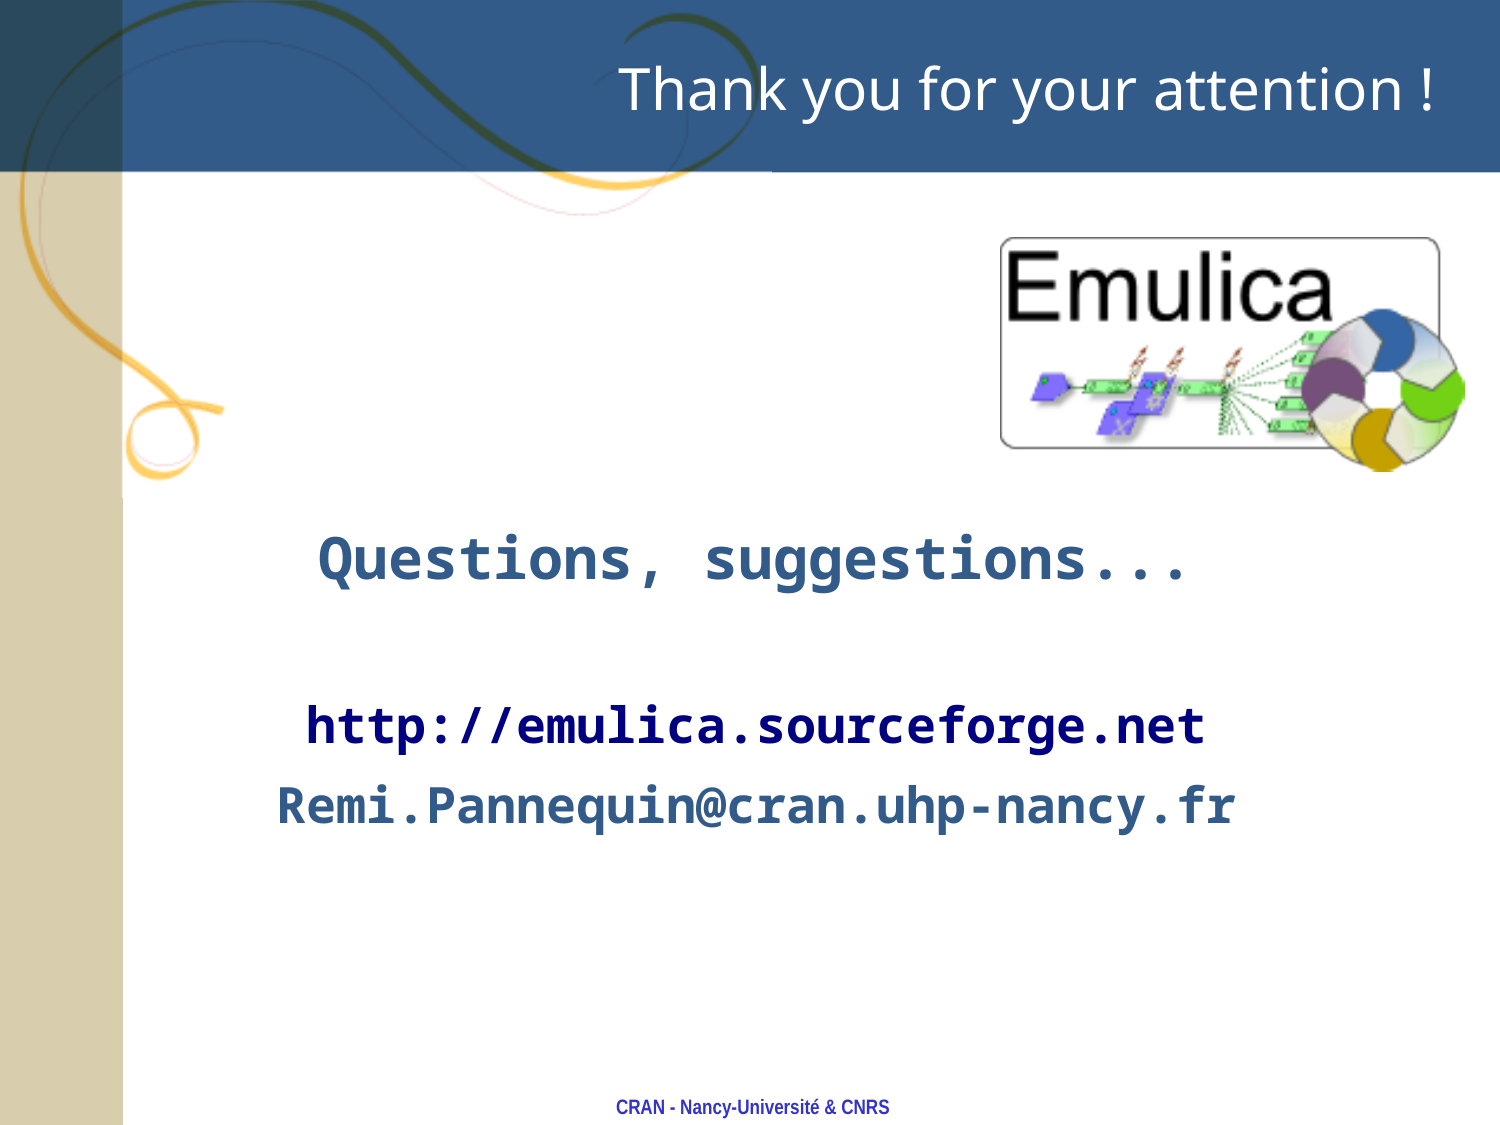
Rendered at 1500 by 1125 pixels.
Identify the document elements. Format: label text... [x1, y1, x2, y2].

picture [0, 0, 772, 498]
title Thank you for your attention ! [112, 0, 1471, 176]
subtitle Questions, suggestions... http://emulica.sourceforge.net Remi.Pannequin@cran.uhp-nancy.fr [75, 257, 1438, 1018]
picture [1000, 237, 1465, 473]
